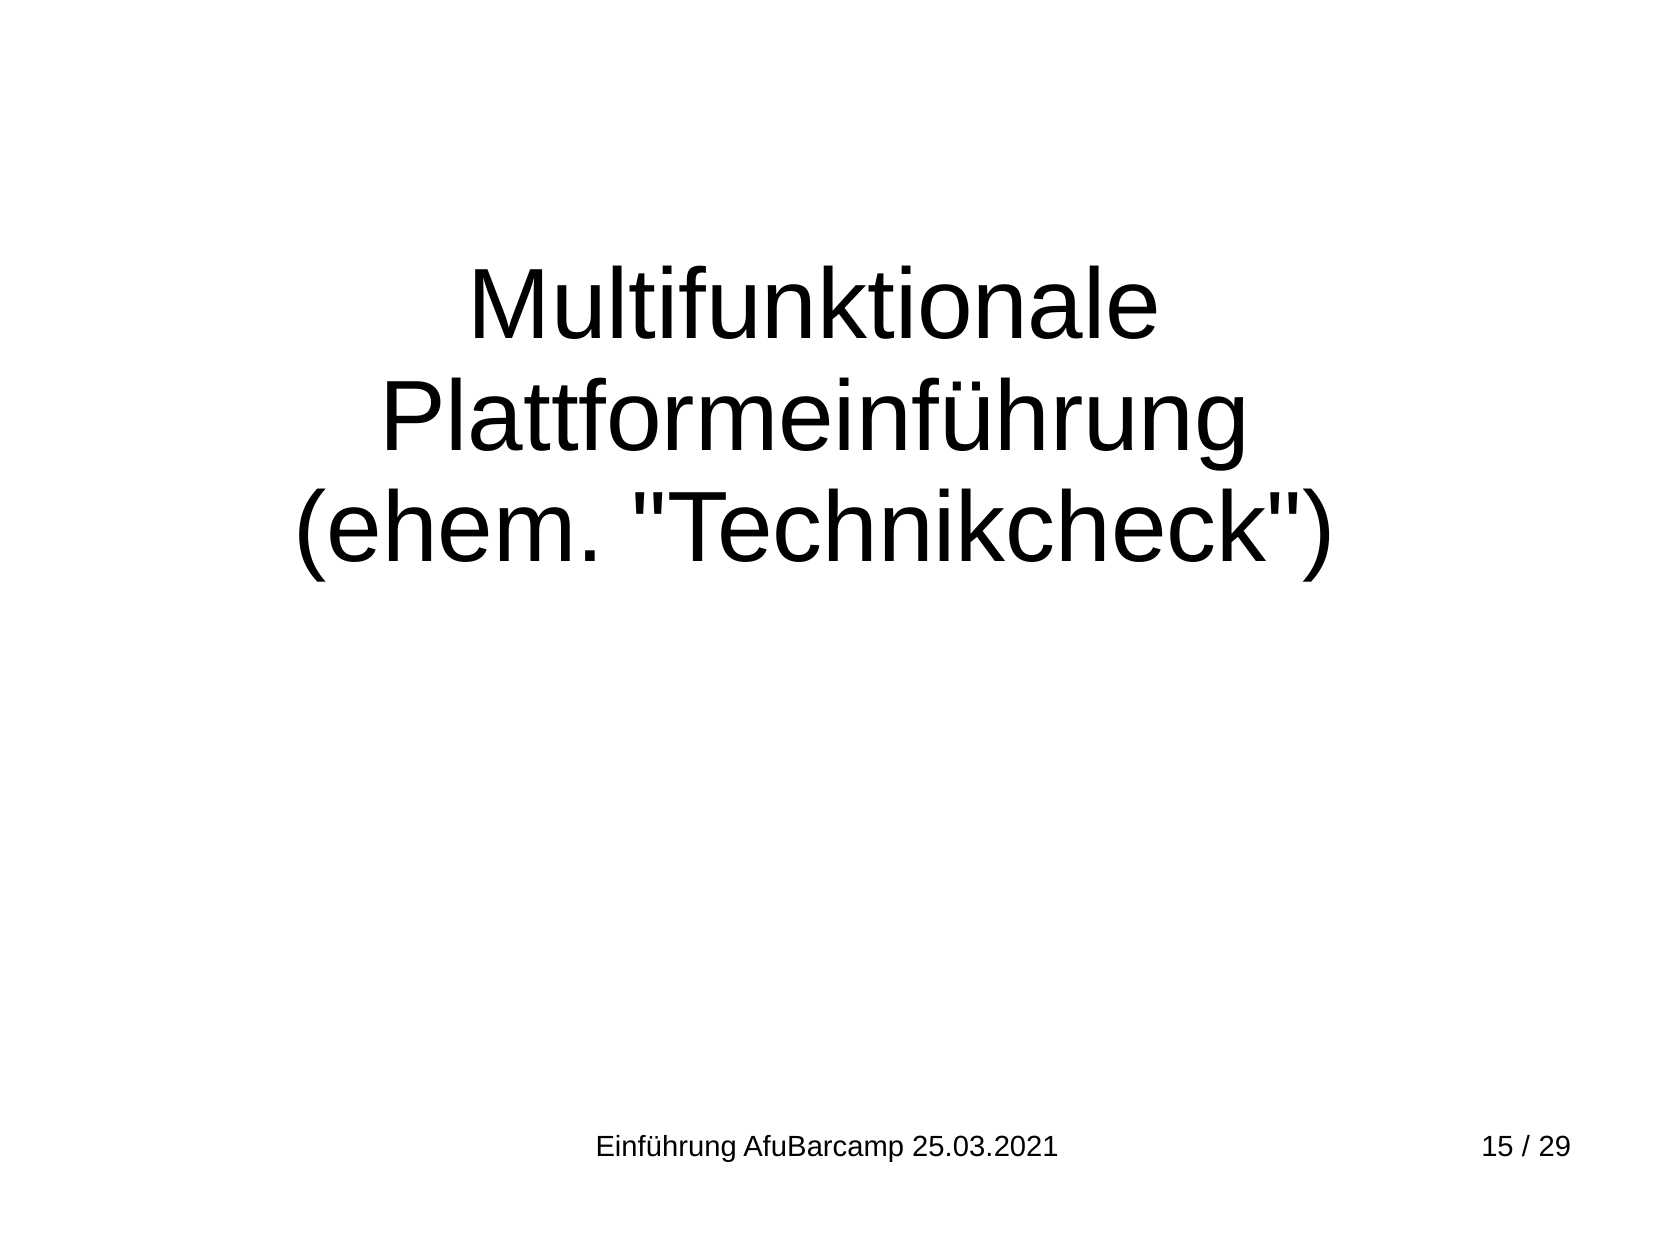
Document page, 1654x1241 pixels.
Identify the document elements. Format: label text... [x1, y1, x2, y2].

list Multifunktionale Plattformeinführung (ehem. "Technikcheck") [236, 248, 1394, 745]
